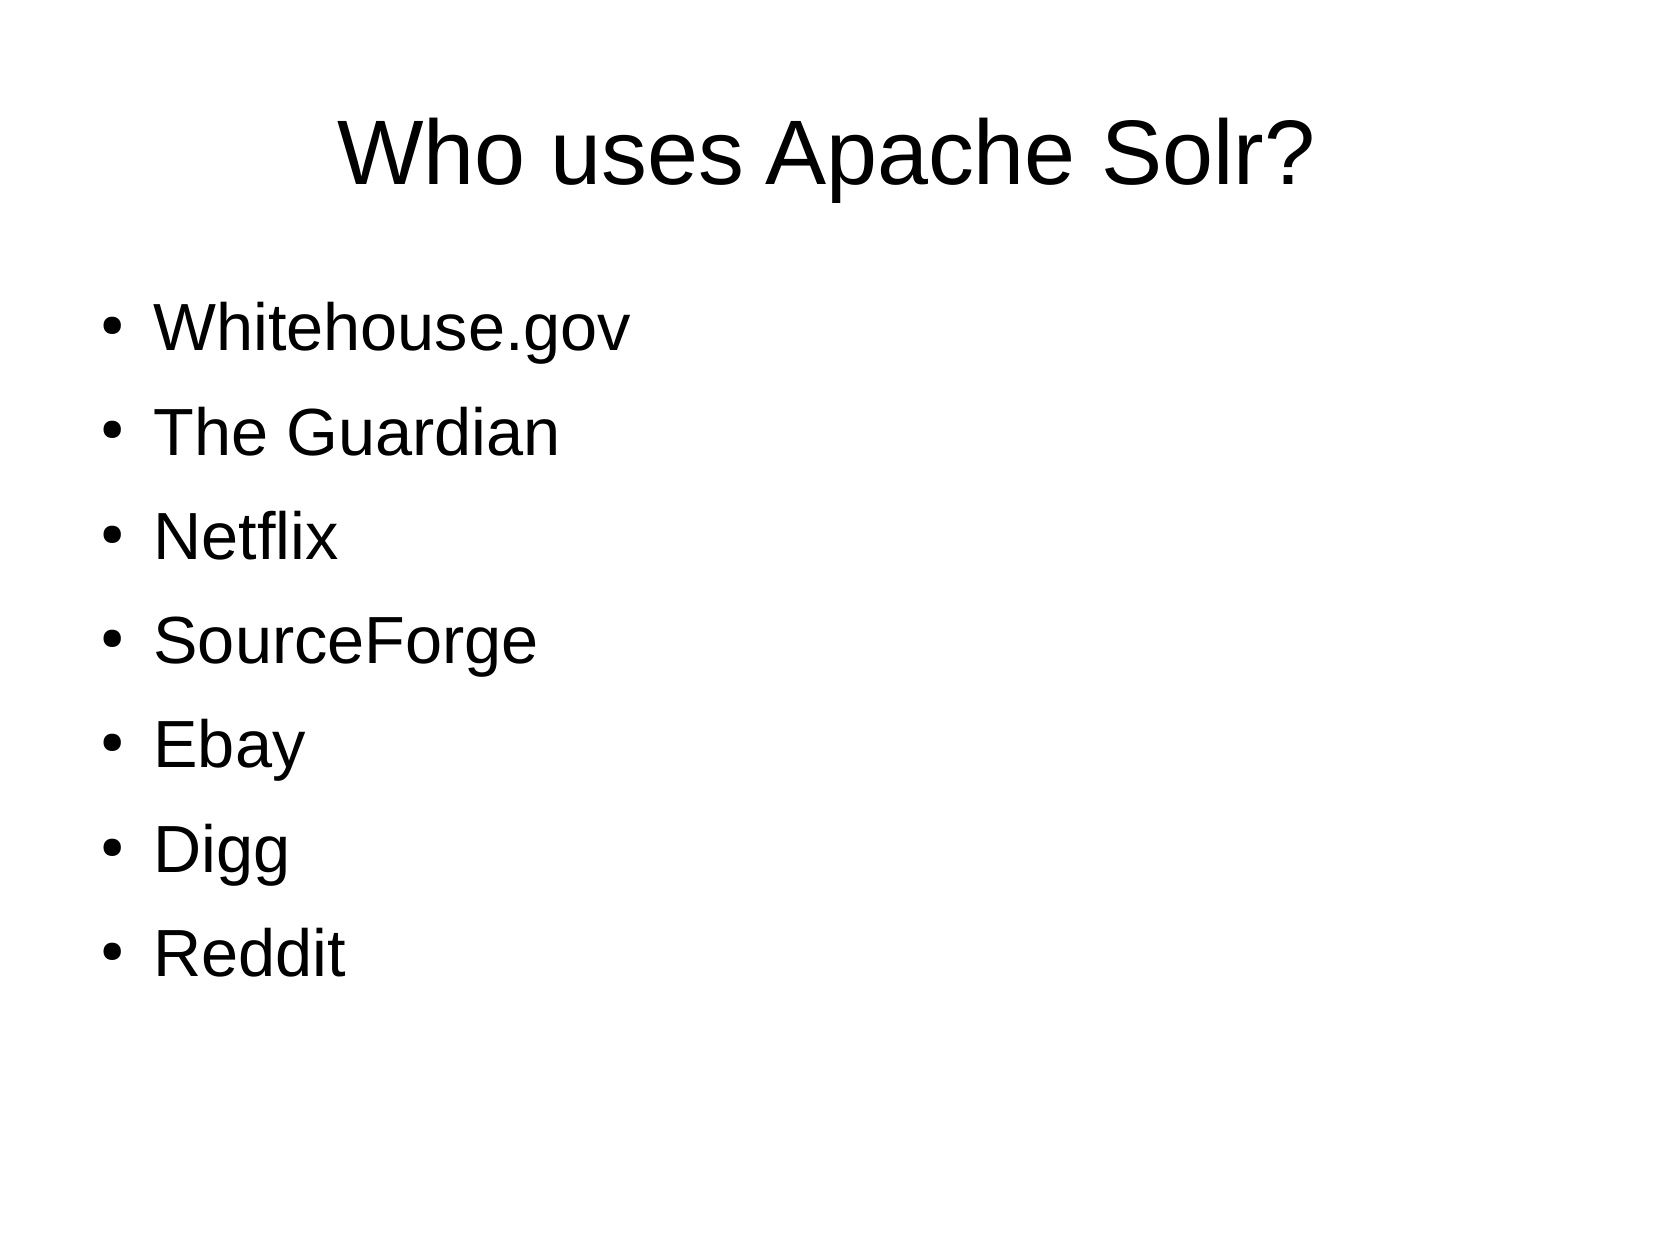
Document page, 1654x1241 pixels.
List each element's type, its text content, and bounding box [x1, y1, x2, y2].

title Who uses Apache Solr? [82, 56, 1571, 250]
list Whitehouse.gov The Guardian Netflix SourceForge Ebay Digg Reddit [82, 290, 1571, 1109]
